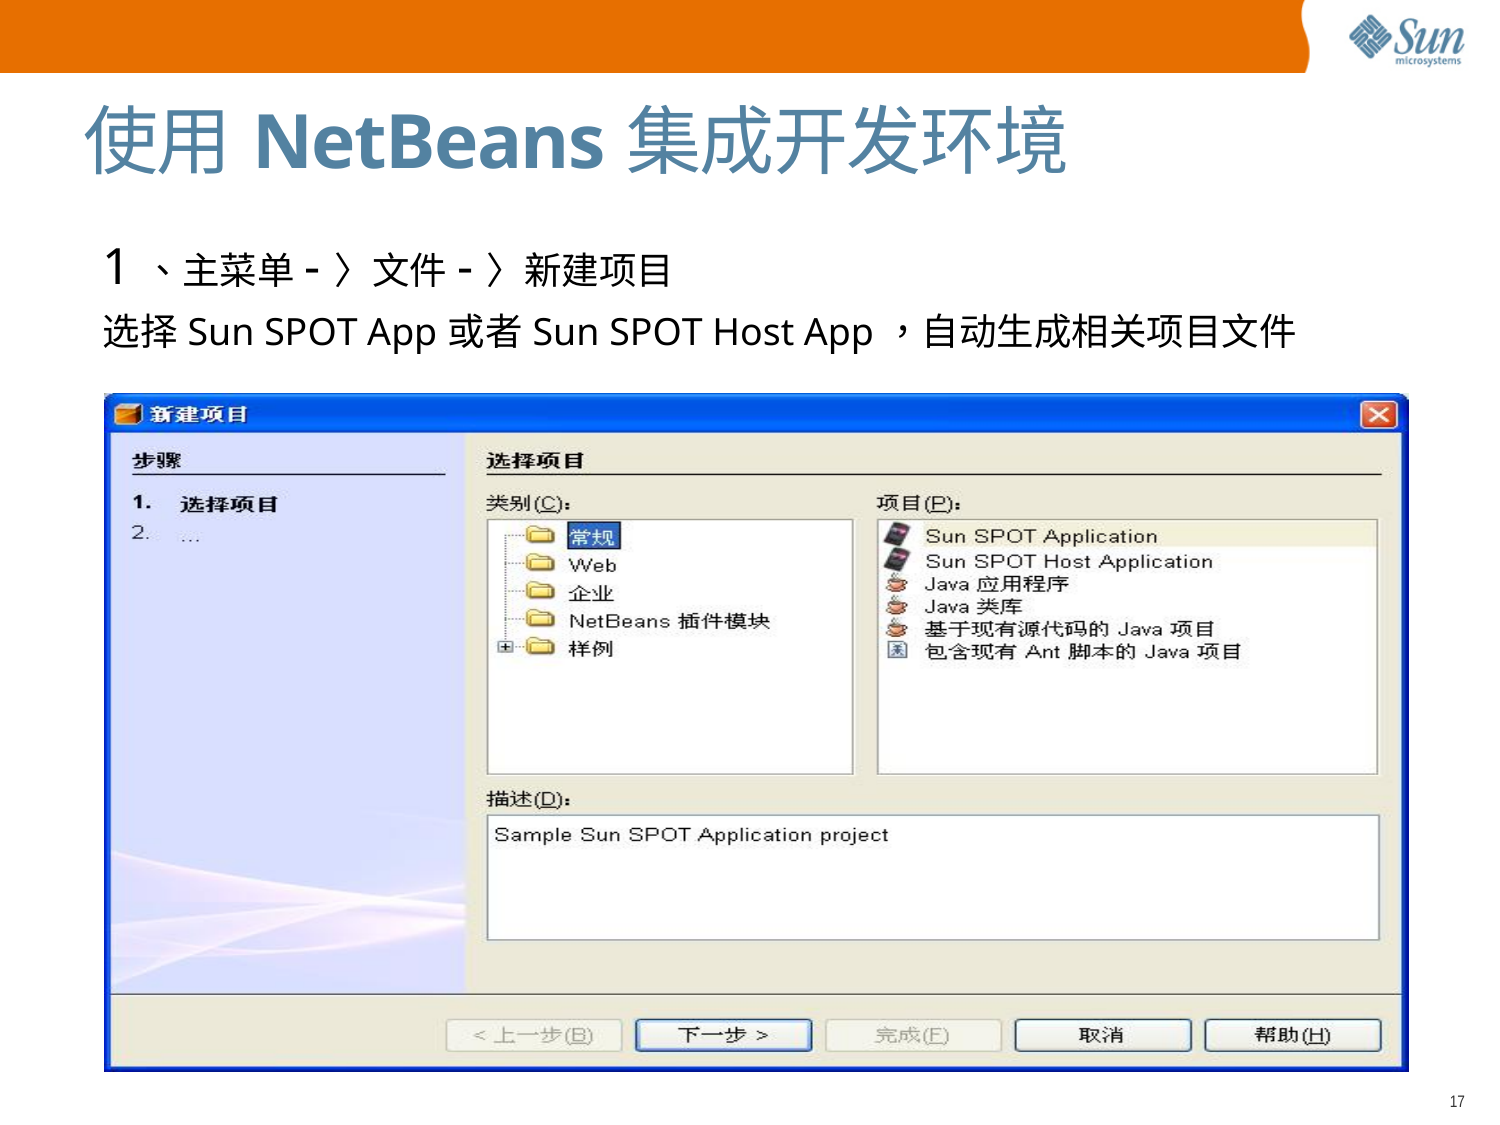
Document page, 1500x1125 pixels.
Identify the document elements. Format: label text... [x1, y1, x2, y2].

picture [0, 0, 1500, 73]
picture [104, 393, 1409, 1072]
text_box 1、主菜单-〉文件-〉新建项目 选择Sun SPOT App或者Sun SPOT Host App，自动生成相关项目文件 [102, 237, 1243, 347]
title 使用NetBeans集成开发环境 [83, 94, 1446, 199]
